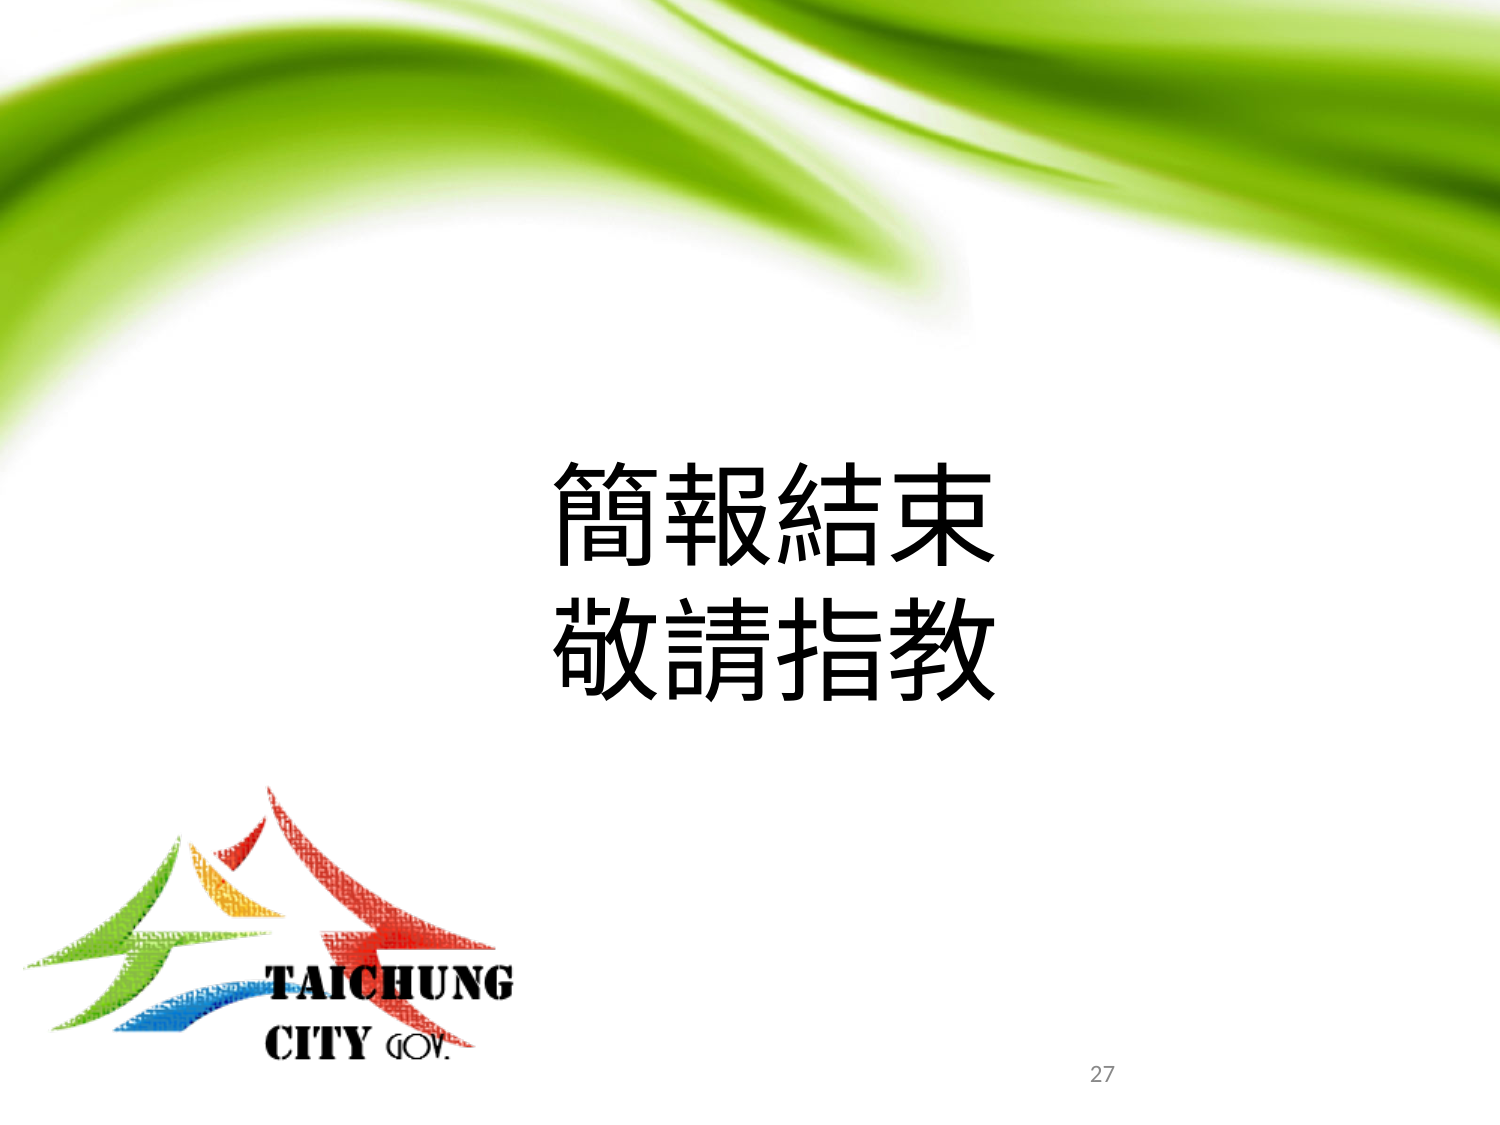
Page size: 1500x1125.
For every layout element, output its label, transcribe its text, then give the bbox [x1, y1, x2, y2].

picture [23, 785, 575, 1103]
text_box 簡報結束 敬請指教 [399, 437, 1149, 722]
text_box [1074, 1042, 1500, 1125]
